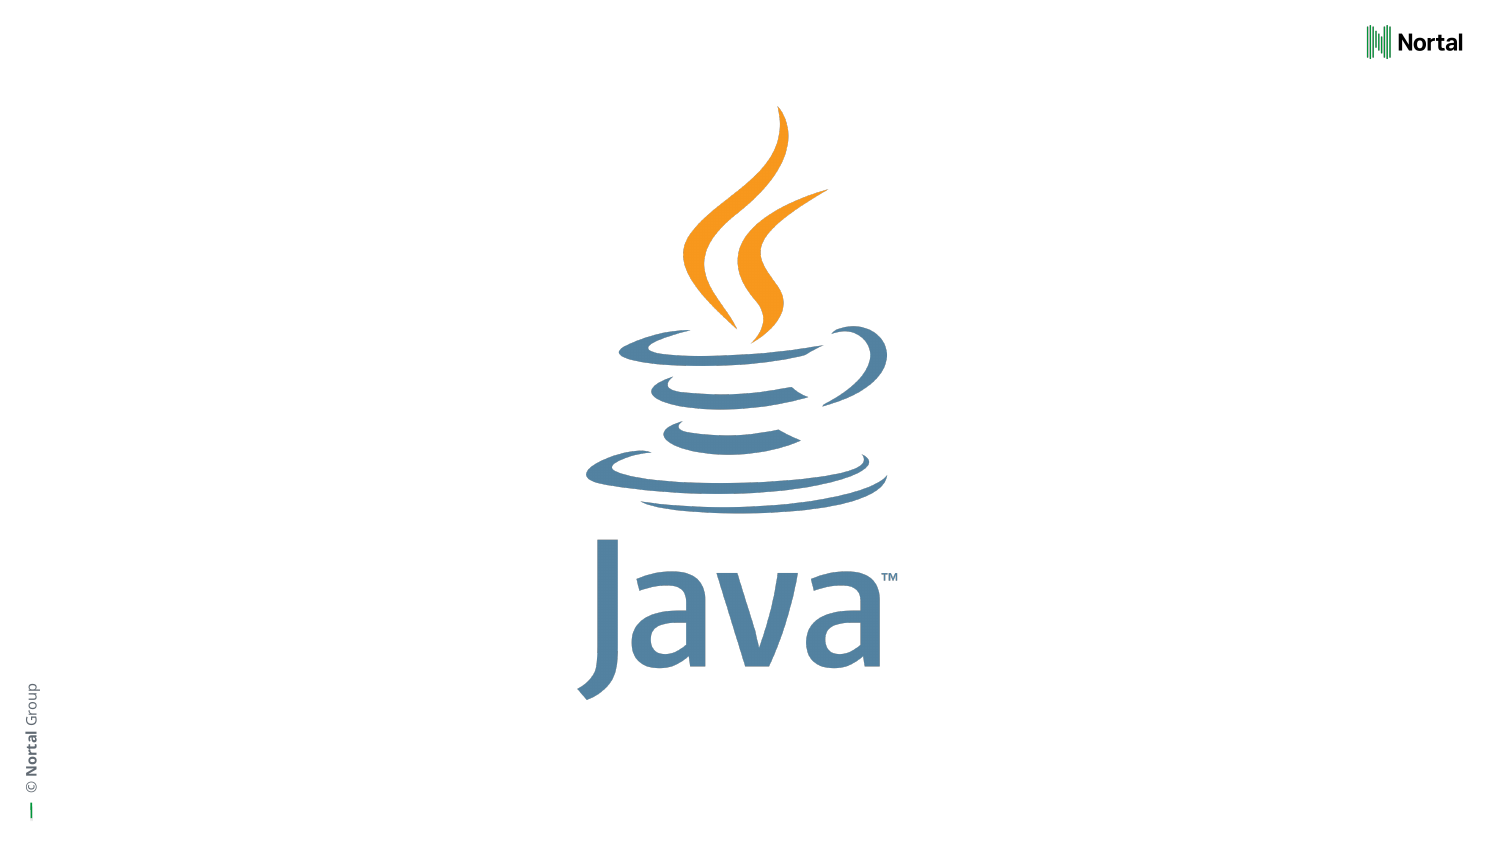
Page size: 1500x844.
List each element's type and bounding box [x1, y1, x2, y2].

picture [570, 101, 900, 706]
